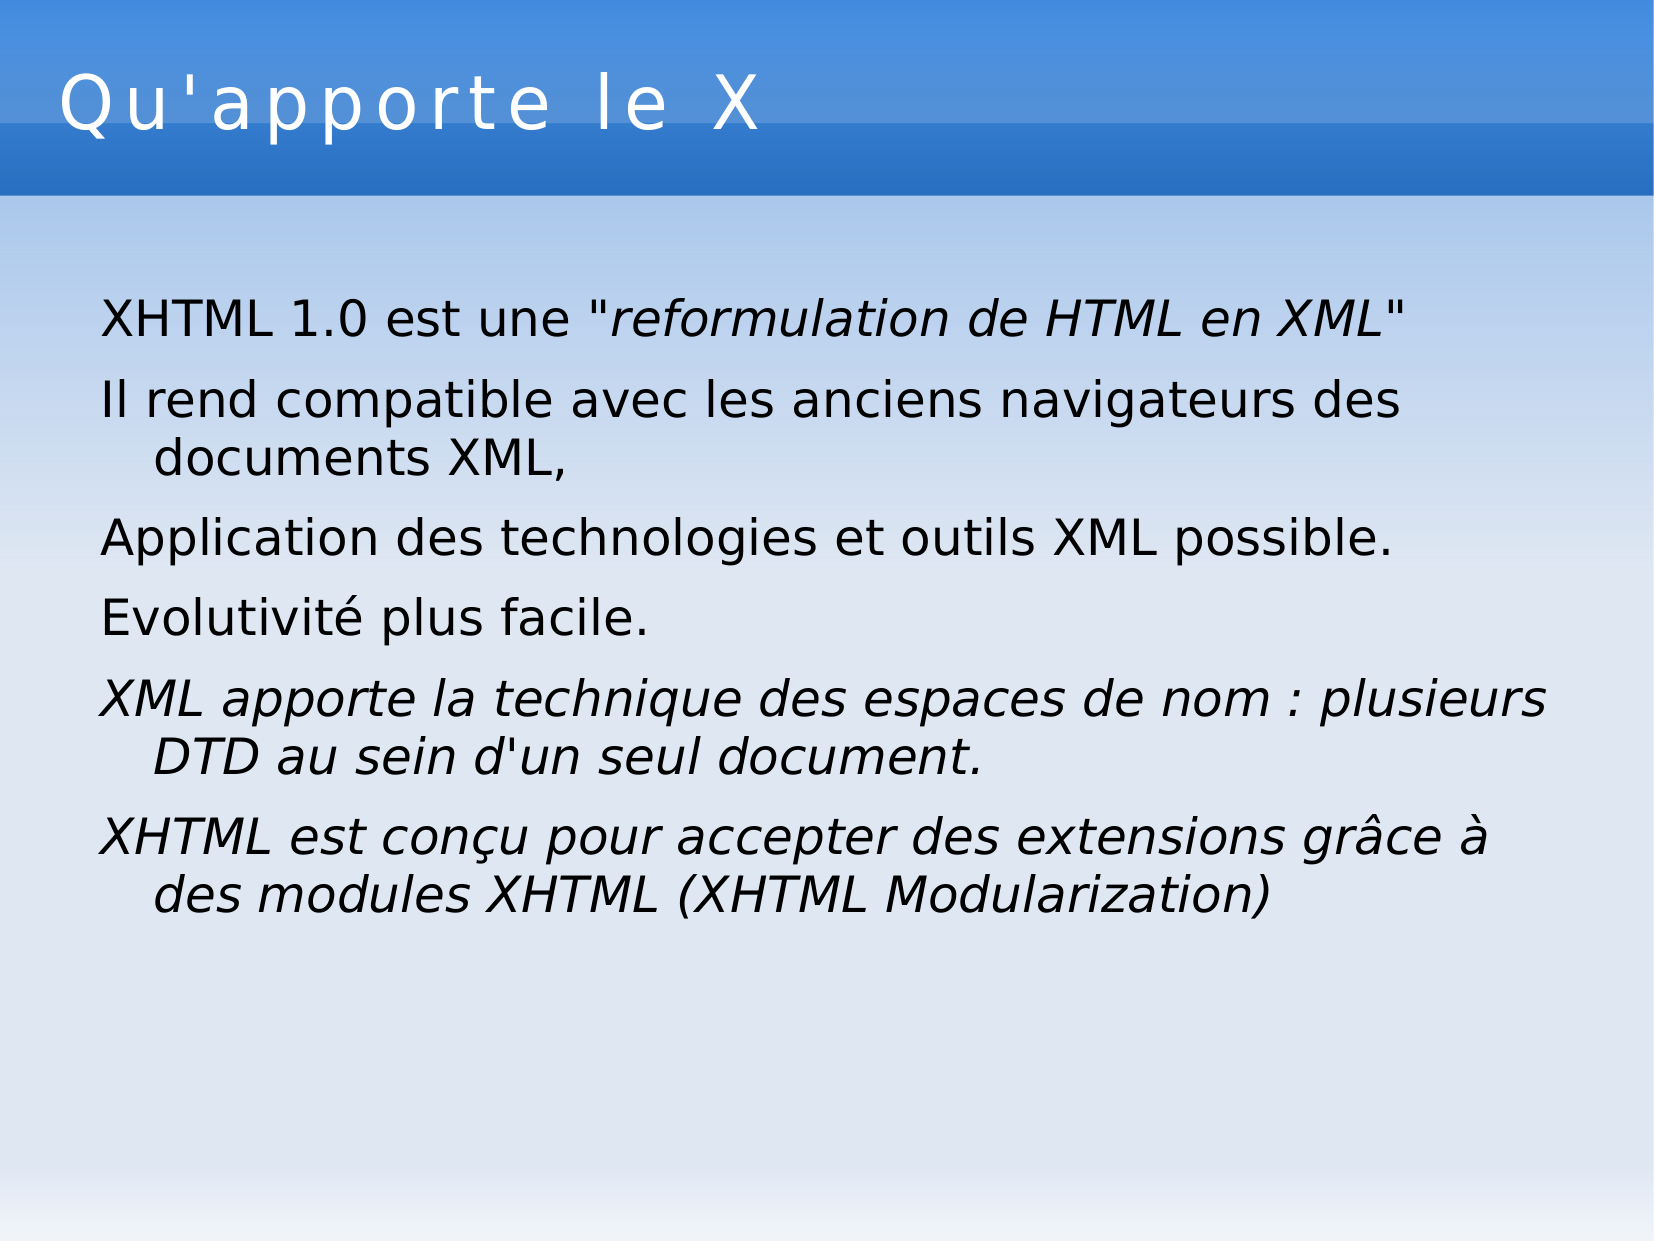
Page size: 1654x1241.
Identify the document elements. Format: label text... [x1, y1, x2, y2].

list XHTML 1.0 est une "reformulation de HTML en XML" Il rend compatible avec les anciens navigateurs des documents XML, Application des technologies et outils XML possible. Evolutivité plus facile. XML apporte la technique des espaces de nom : plusieurs DTD au sein d'un seul document. XHTML est conçu pour accepter des extensions grâce à des modules XHTML (XHTML Modularization) [82, 290, 1571, 1109]
picture [0, 0, 1654, 1241]
title Qu'apporte le X [59, 29, 1270, 178]
